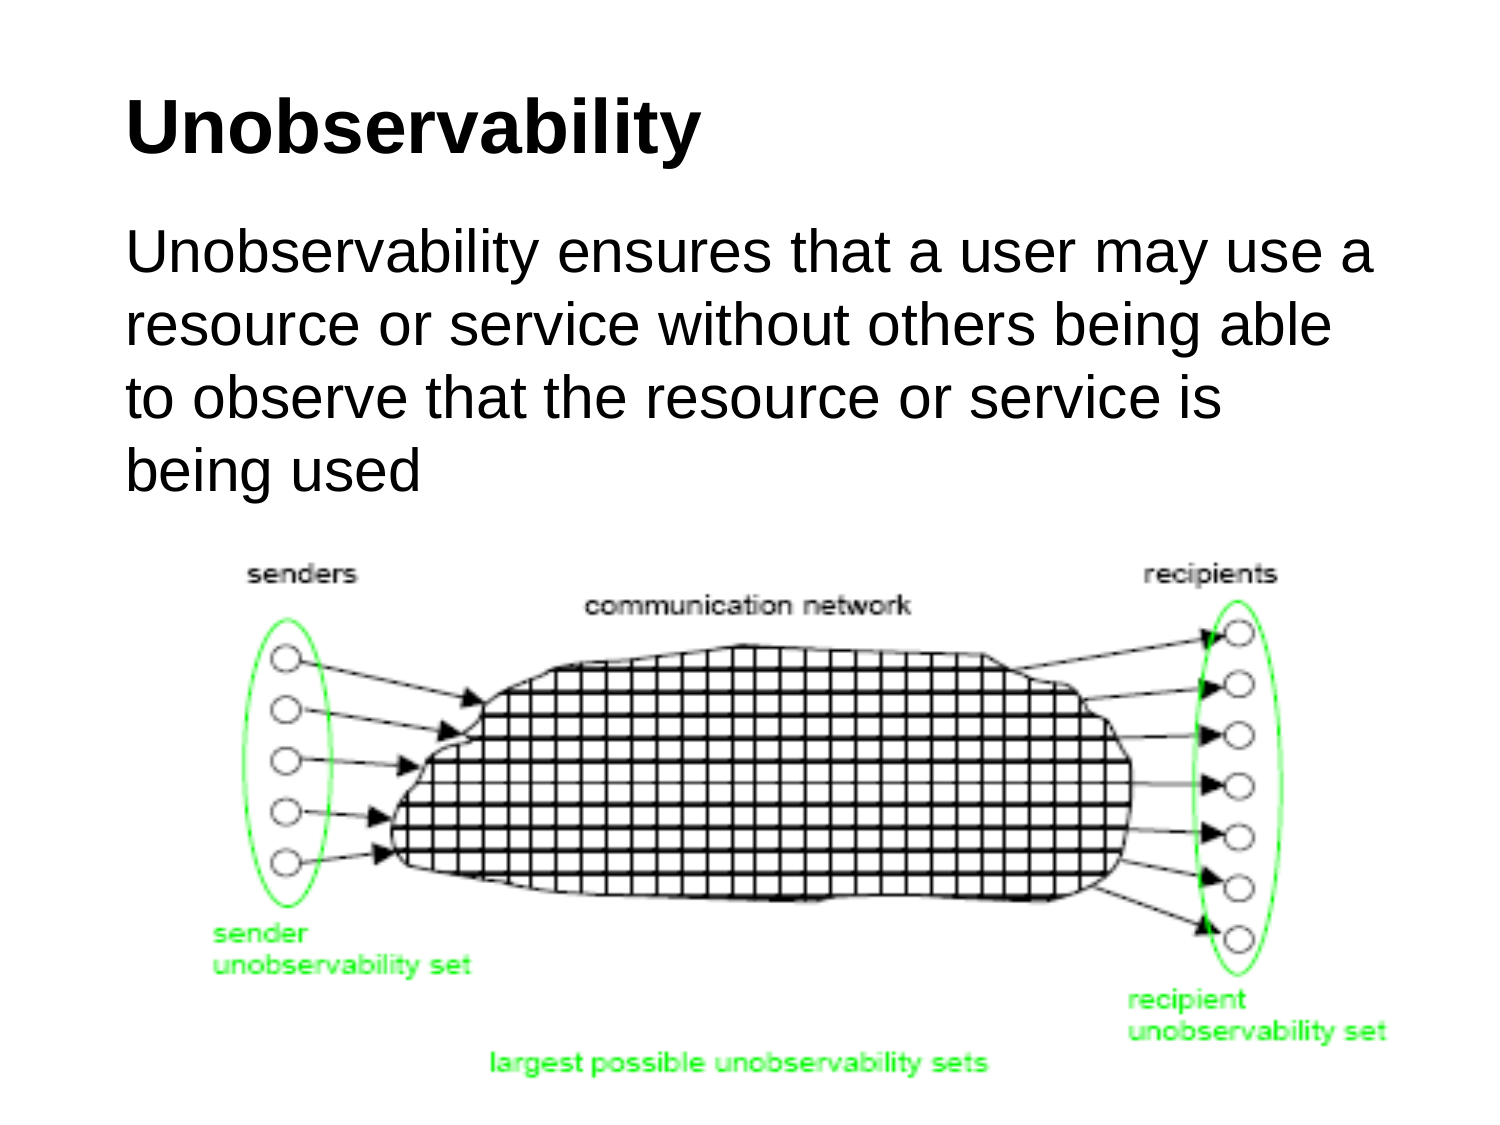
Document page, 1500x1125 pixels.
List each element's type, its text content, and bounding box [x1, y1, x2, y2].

title Unobservability [75, 44, 1425, 177]
list Unobservability ensures that a user may use a resource or service without others being able to observe that the resource or service is being used [75, 204, 1395, 1075]
picture [82, 512, 1452, 1087]
